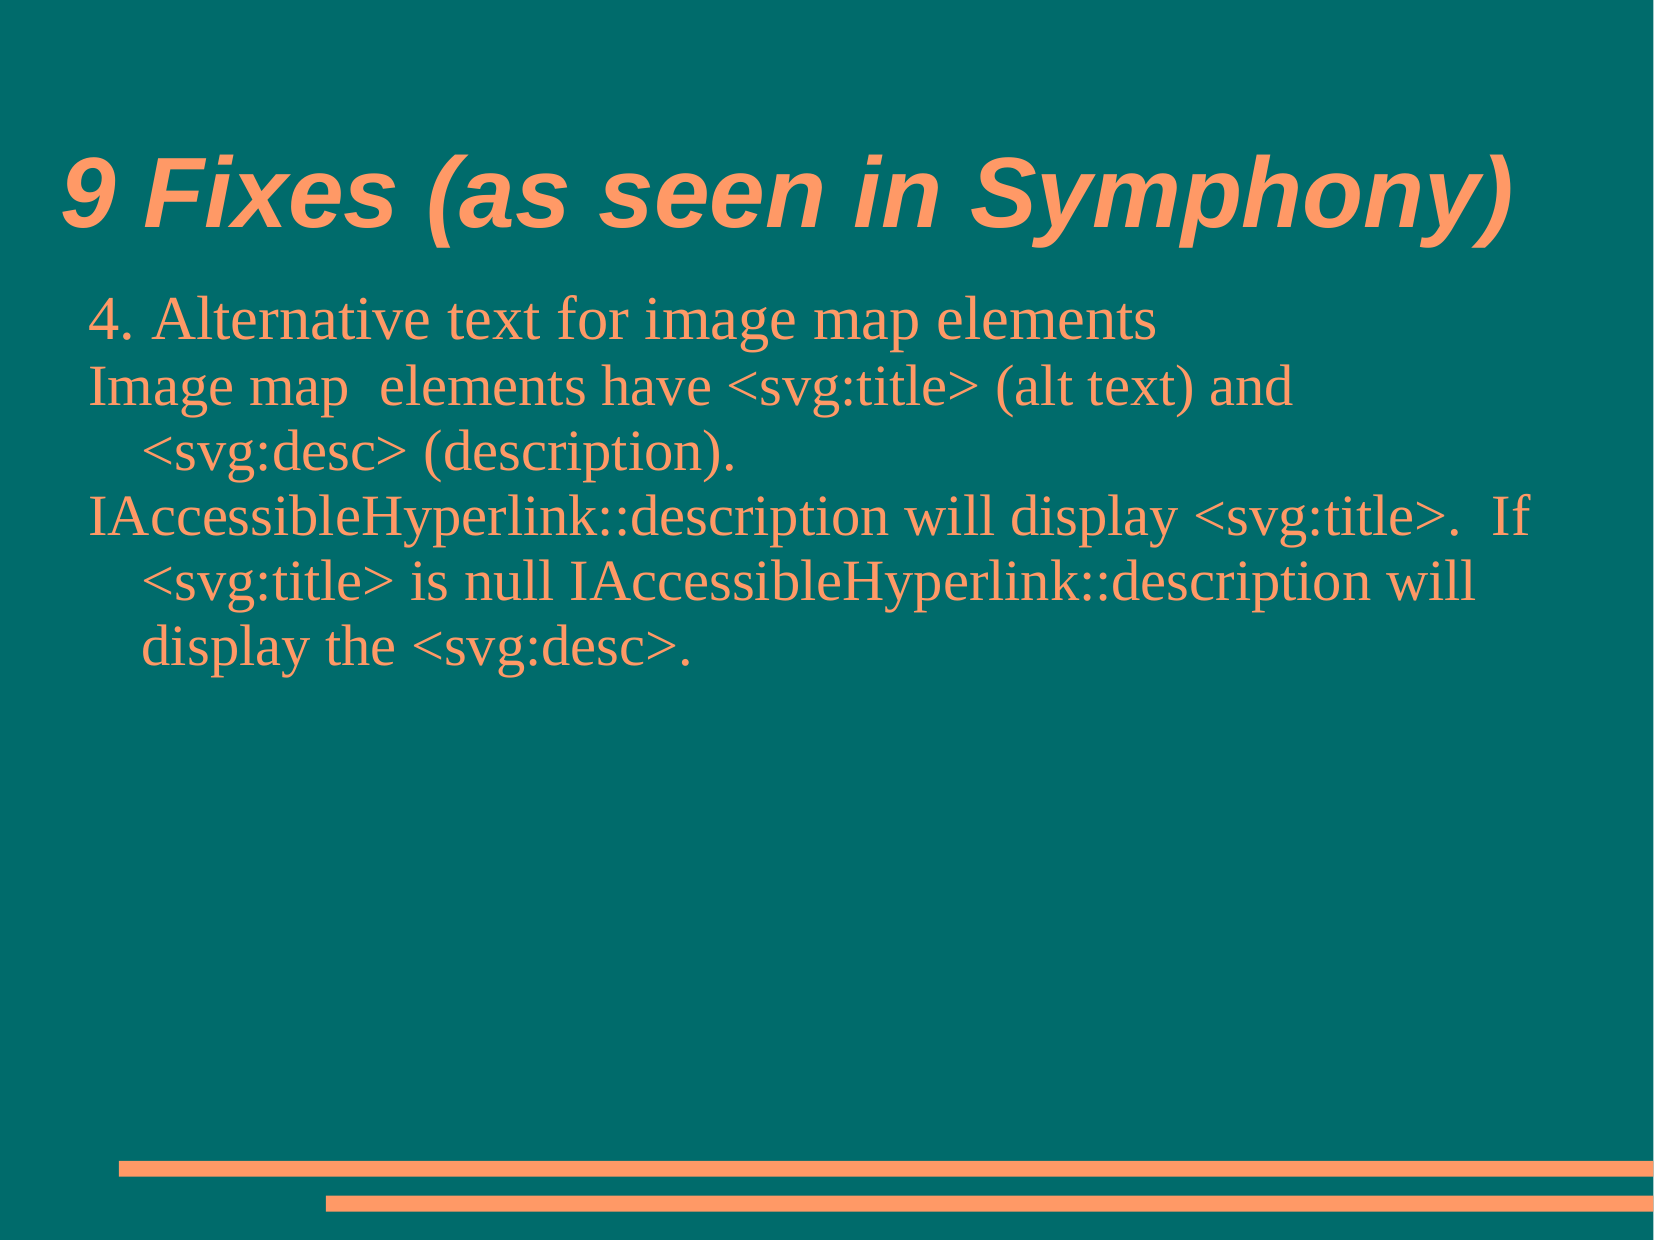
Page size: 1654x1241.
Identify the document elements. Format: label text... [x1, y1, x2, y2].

title 9 Fixes (as seen in Symphony) [60, 134, 1617, 251]
list 4. Alternative text for image map elements Image map elements have <svg:title> (alt text) and <svg:desc> (description). IAccessibleHyperlink::description will display <svg:title>. If <svg:title> is null IAccessibleHyperlink::description will display the <svg:desc>. [70, 283, 1545, 1153]
